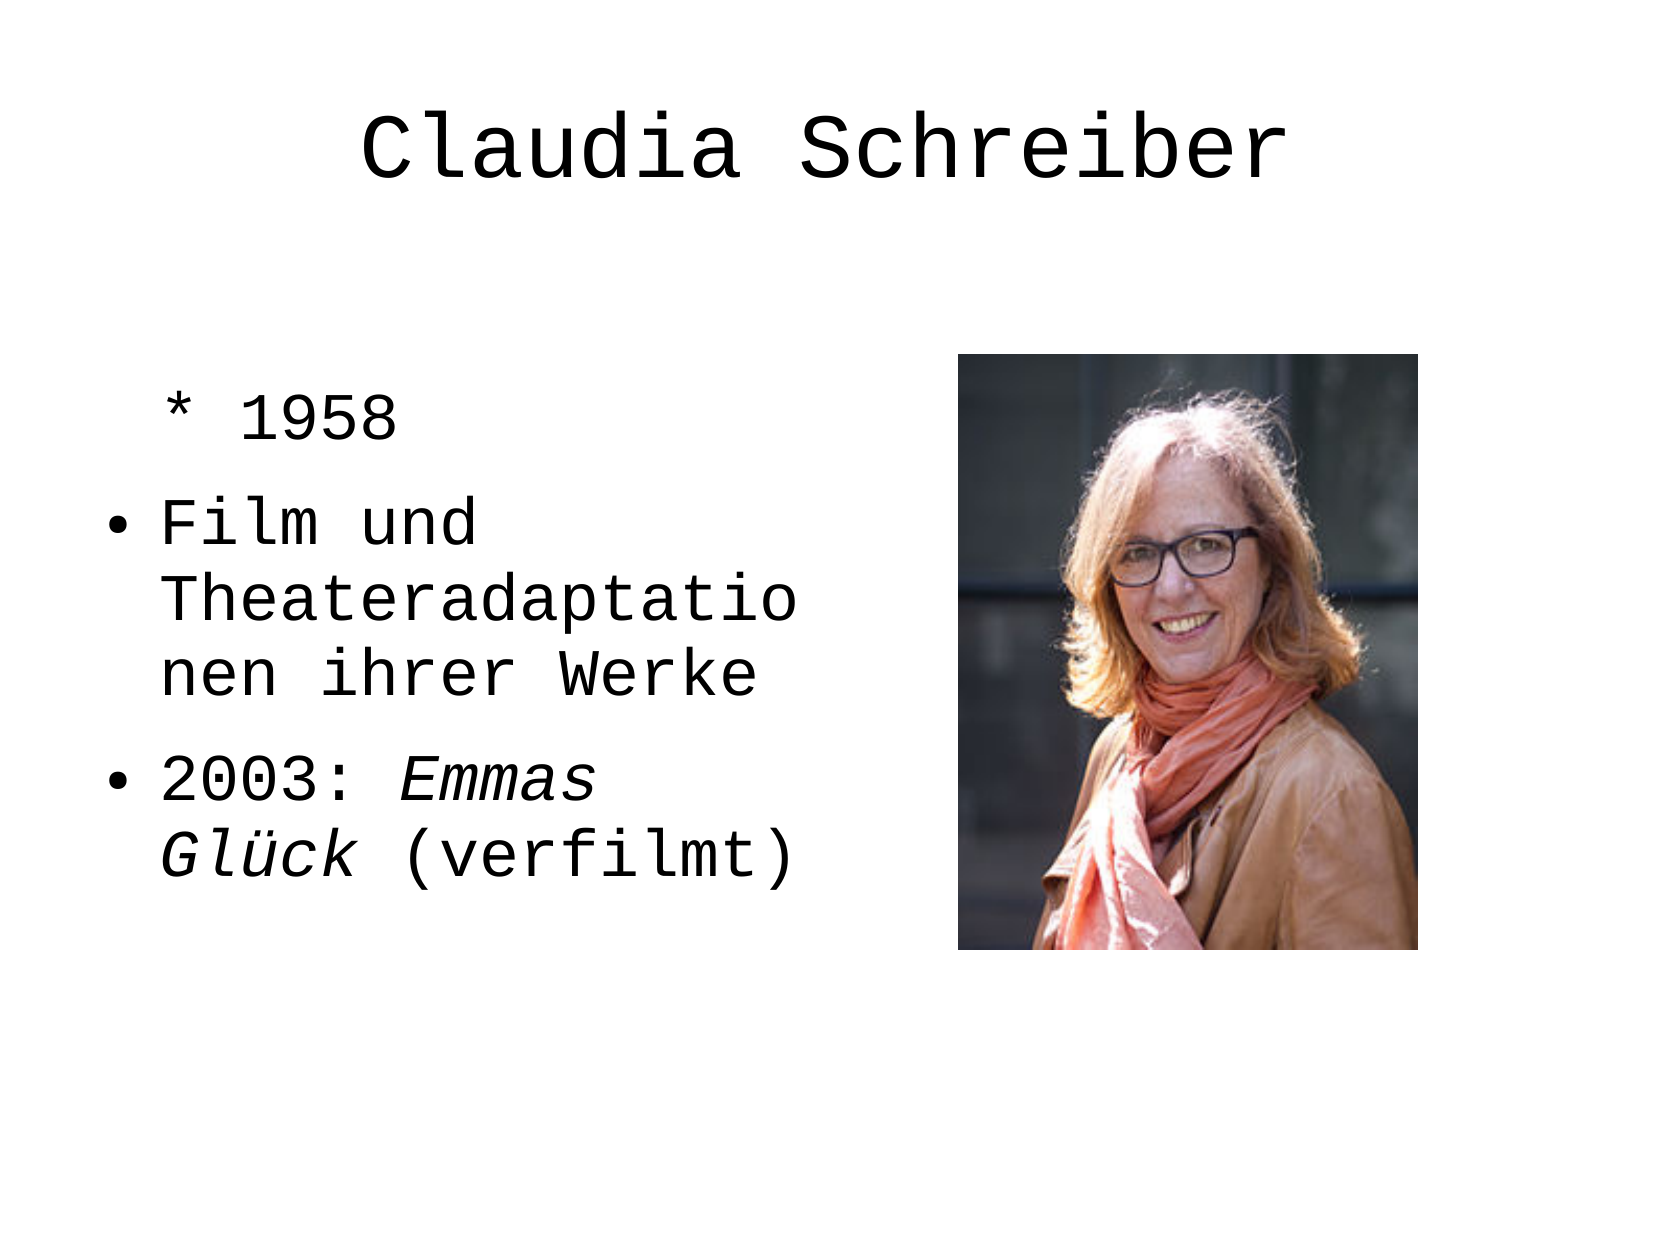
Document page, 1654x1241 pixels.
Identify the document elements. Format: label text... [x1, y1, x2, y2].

picture [958, 354, 1418, 951]
list * 1958 Film und Theateradaptationen ihrer Werke 2003: Emmas Glück (verfilmt) [88, 383, 815, 1203]
title Claudia Schreiber [82, 49, 1571, 257]
